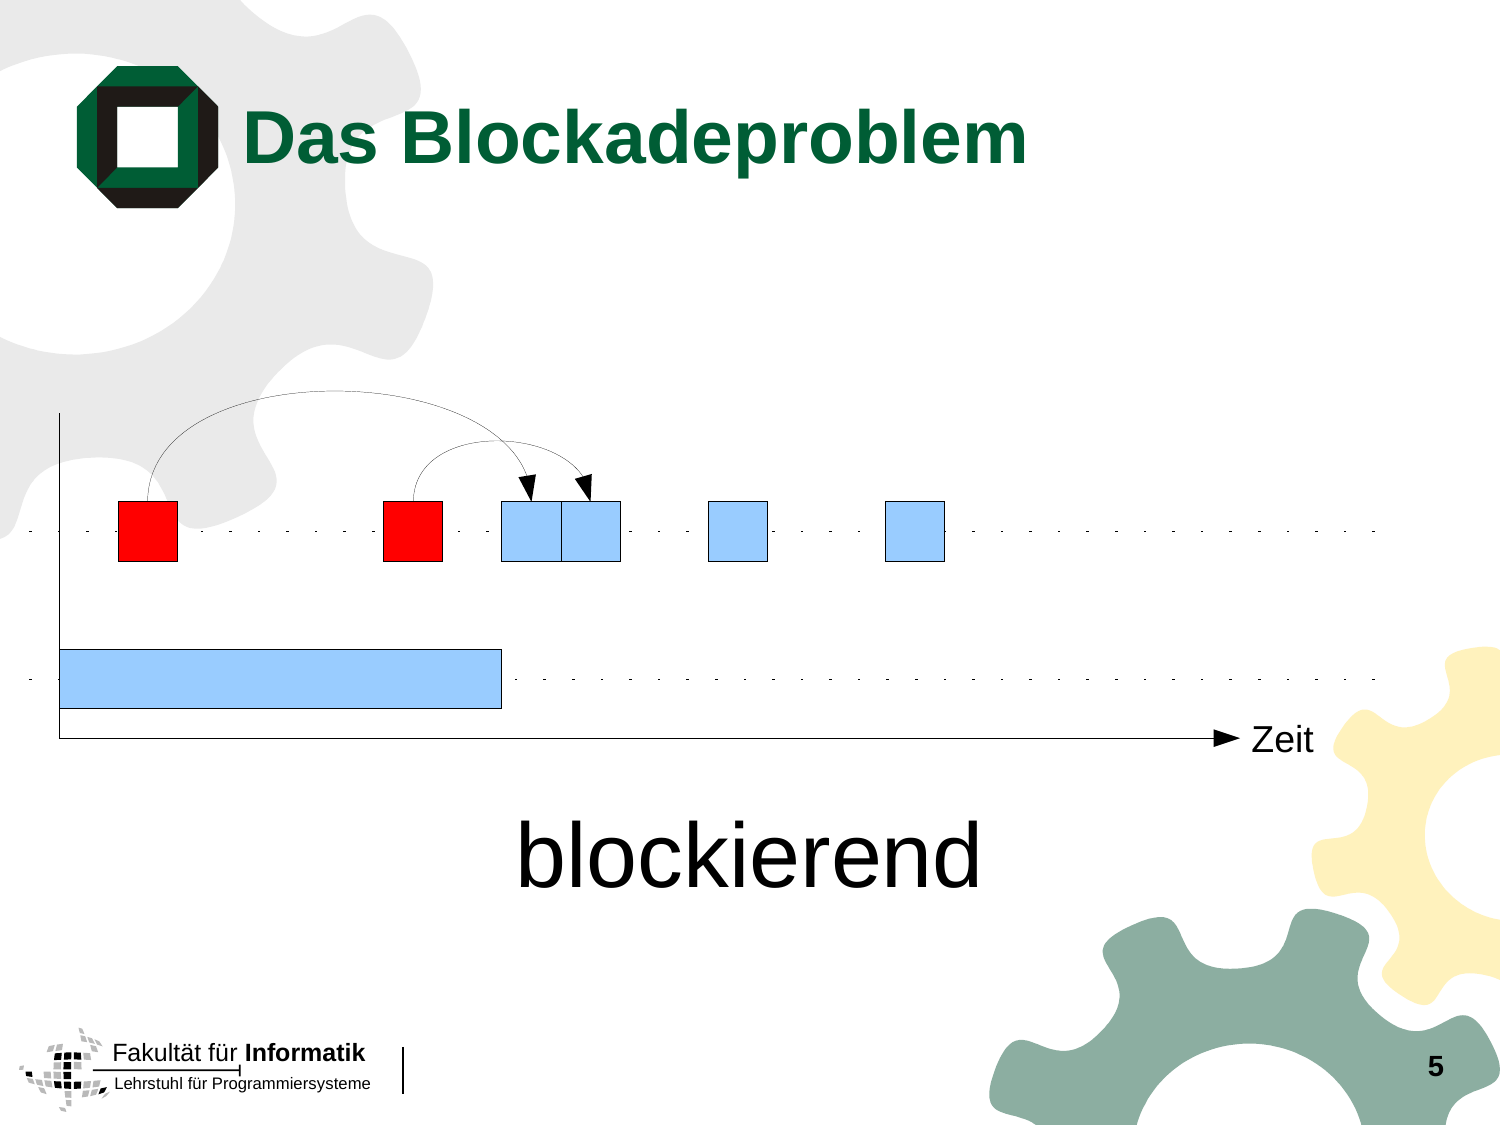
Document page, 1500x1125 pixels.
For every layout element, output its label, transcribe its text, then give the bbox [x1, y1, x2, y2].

text_box blockierend [0, 797, 1500, 915]
text_box [885, 501, 945, 562]
text_box [708, 501, 768, 562]
text_box [383, 501, 443, 562]
text_box [60, 649, 502, 709]
text_box [118, 501, 178, 562]
text_box Zeit [1236, 710, 1329, 768]
title Das Blockadeproblem [242, 19, 1425, 256]
text_box [501, 501, 621, 562]
